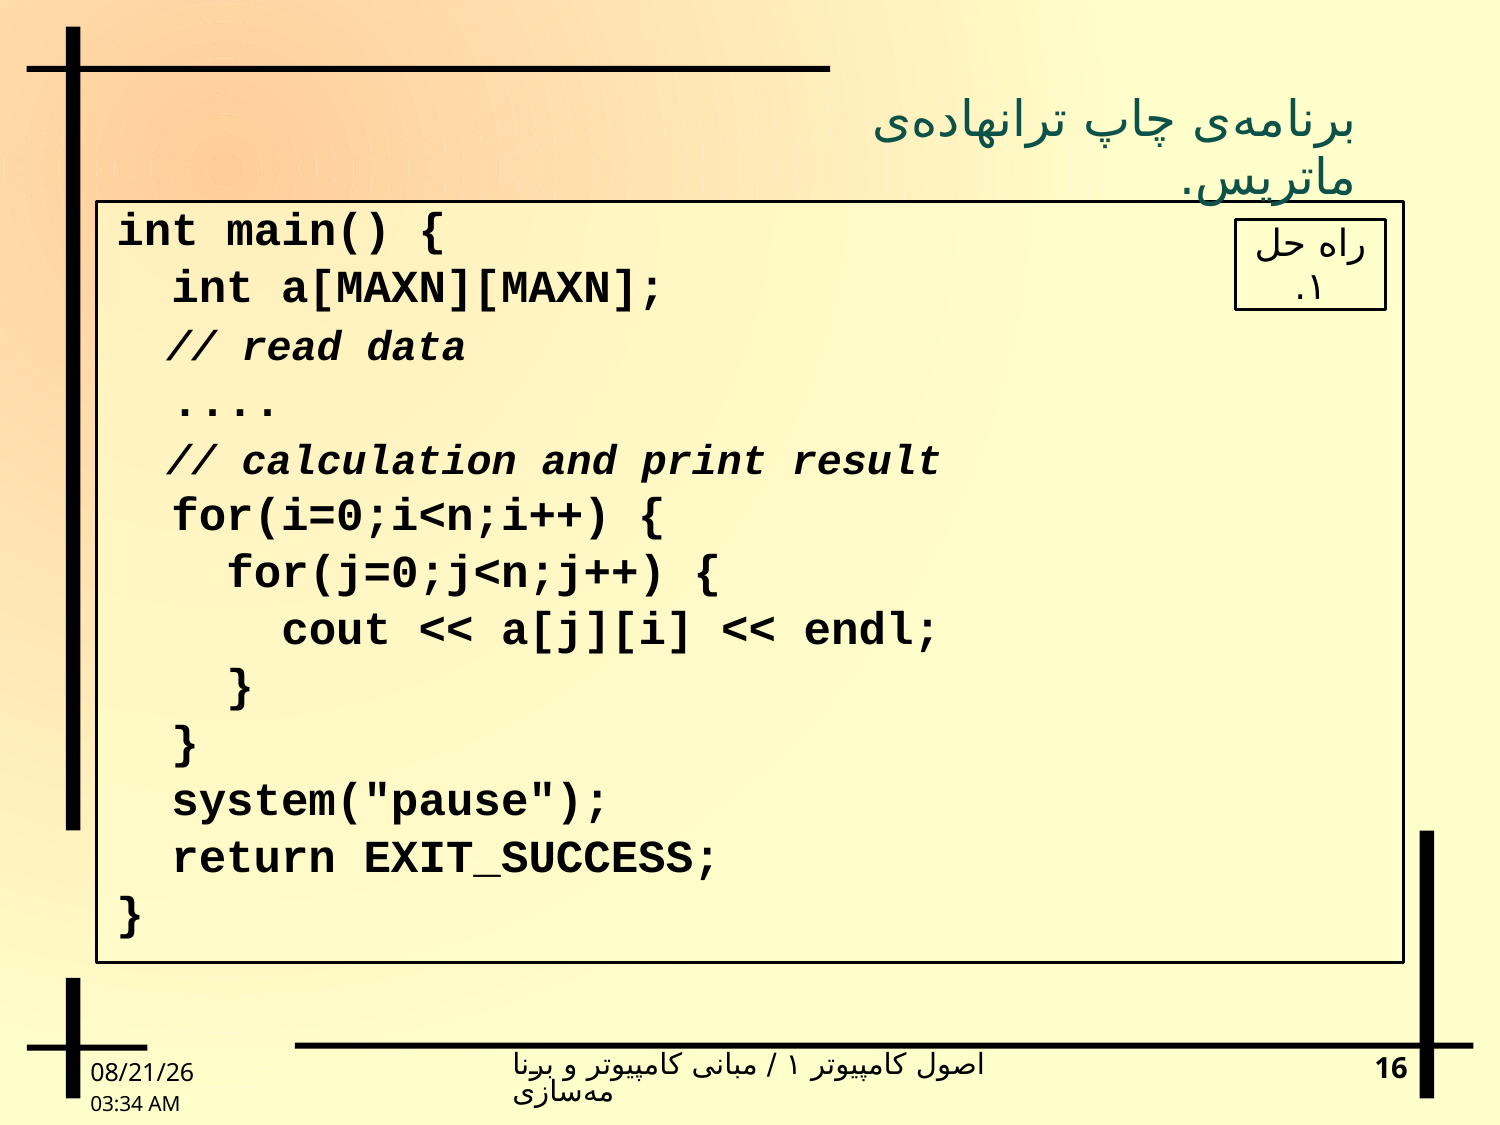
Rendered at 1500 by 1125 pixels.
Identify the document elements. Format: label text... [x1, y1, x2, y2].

list برنامه‌ی چاپ ترانهاده‌ی ماتریس. [787, 89, 1410, 169]
list int main() { int a[MAXN][MAXN]; // read data .... // calculation and print result for(i=0;i<n;i++) { for(j=0;j<n;j++) { cout << a[j][i] << endl; } } system("pause"); return EXIT_SUCCESS; } [96, 201, 1404, 963]
list راه حل ۱. [1235, 219, 1386, 285]
